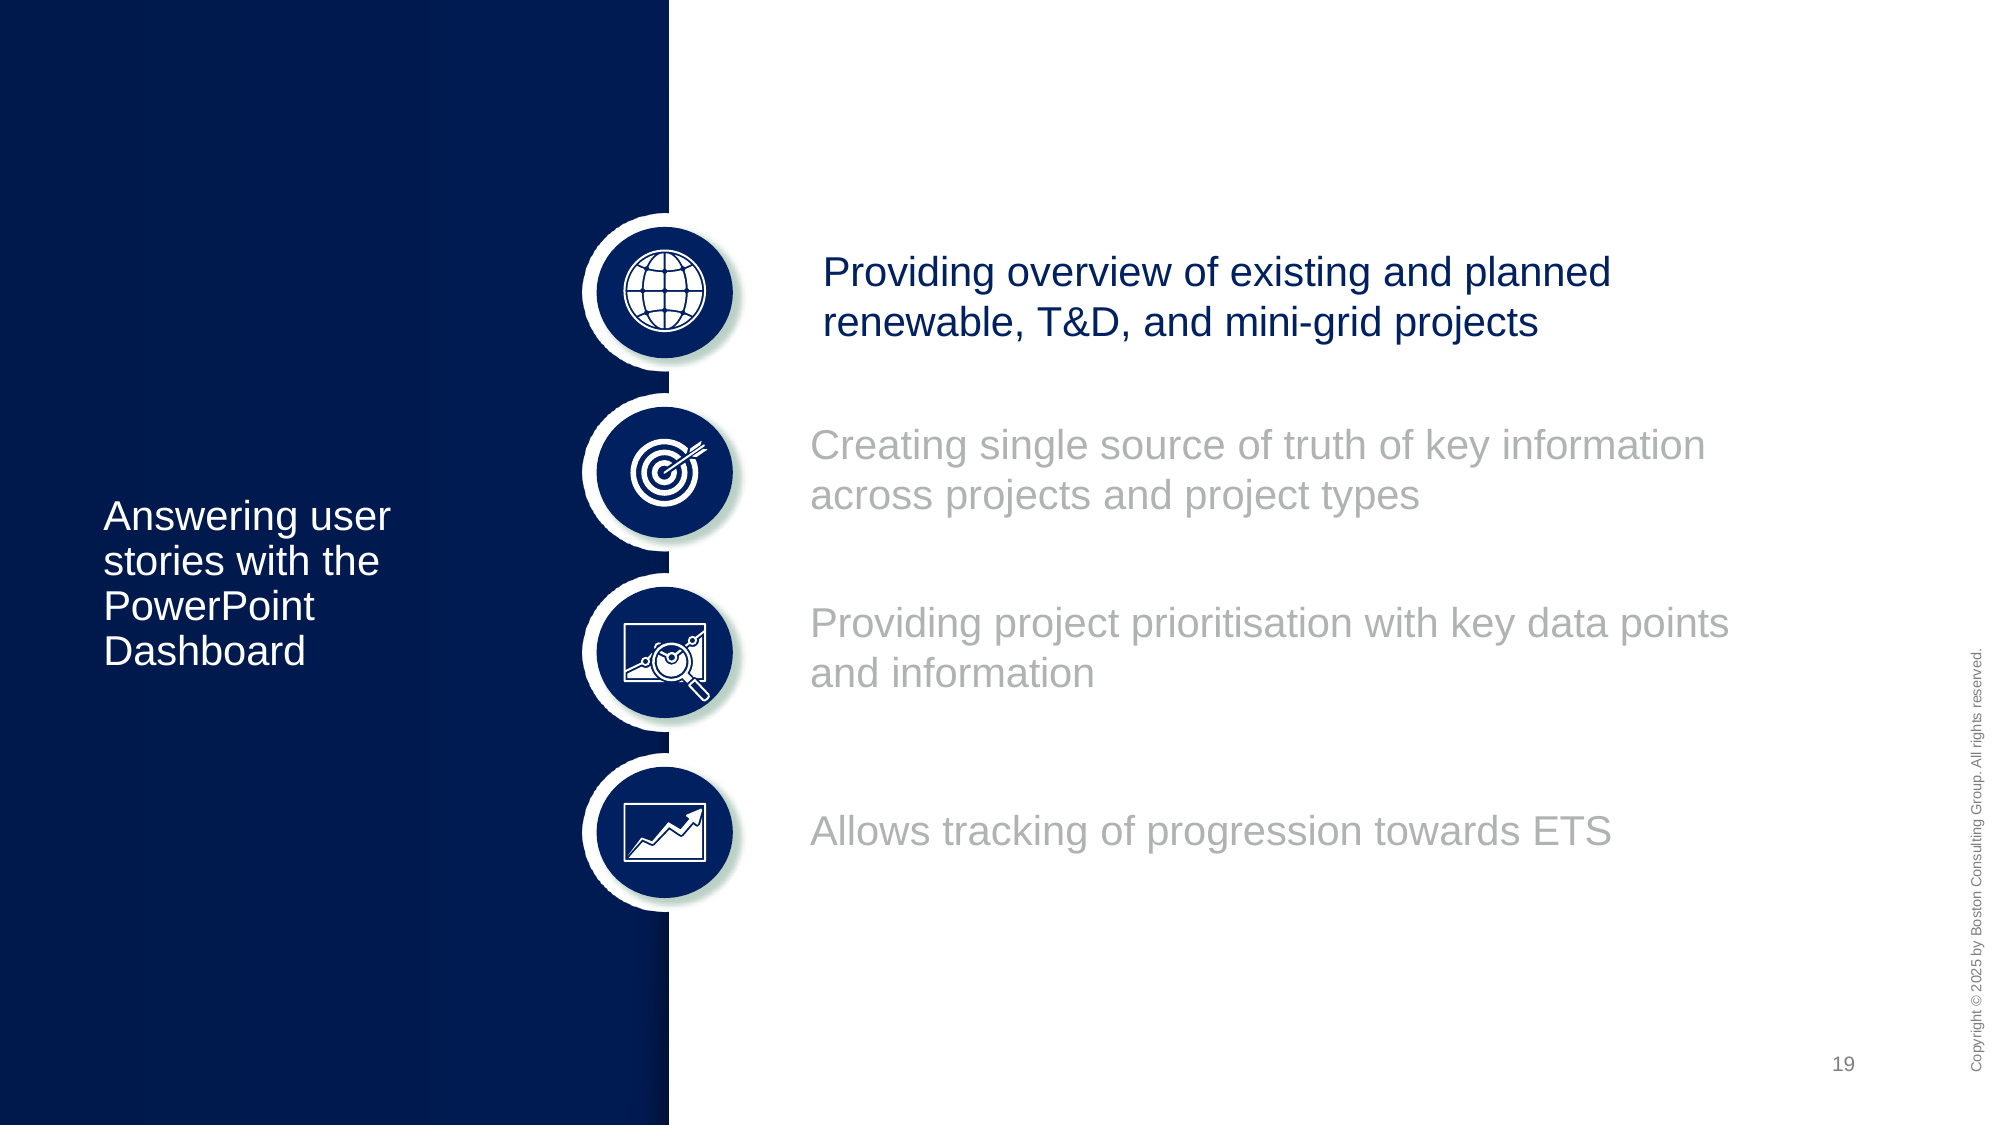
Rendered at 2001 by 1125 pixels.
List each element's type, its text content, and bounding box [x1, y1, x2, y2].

text_box [596, 406, 733, 539]
text_box Providing project prioritisation with key data points and information [807, 593, 1810, 698]
text_box Providing overview of existing and planned renewable, T&D, and mini-grid projects [807, 237, 1810, 354]
picture [582, 753, 749, 914]
text_box [596, 766, 733, 899]
text_box Creating single source of truth of key information across projects and project types [807, 415, 1810, 520]
picture [582, 573, 749, 734]
picture [582, 393, 749, 554]
picture [582, 213, 749, 374]
text_box [596, 586, 733, 719]
text_box Allows tracking of progression towards ETS [807, 801, 1810, 856]
text_box Answering user stories with the PowerPoint Dashboard [101, 486, 522, 676]
text_box [596, 226, 733, 359]
